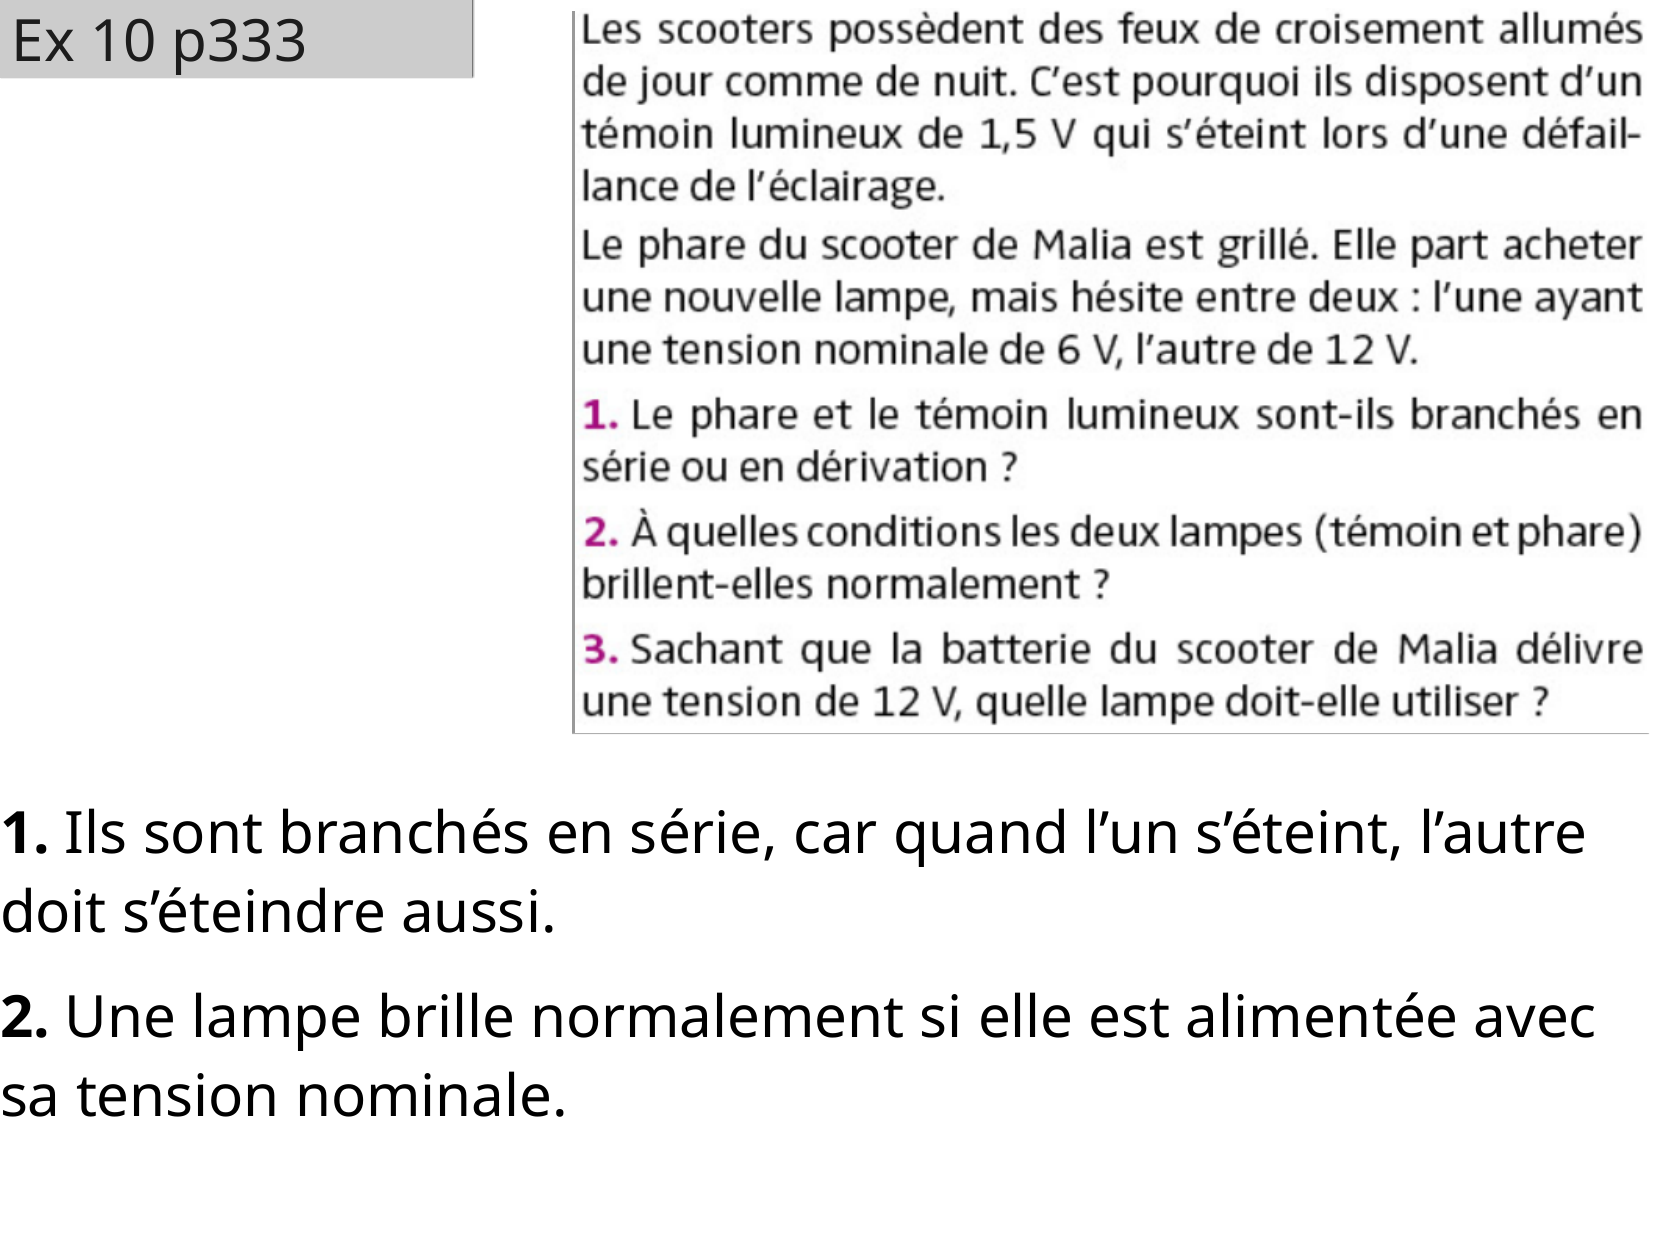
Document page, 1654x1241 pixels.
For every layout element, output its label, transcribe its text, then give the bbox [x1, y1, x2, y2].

picture [575, 8, 1654, 733]
list 1. Ils sont branchés en série, car quand l’un s’éteint, l’autre doit s’éteindre aussi. 2. Une lampe brille normalement si elle est alimentée avec sa tension nominale. [0, 78, 1654, 1241]
title Ex 10 p333 [0, 0, 473, 78]
